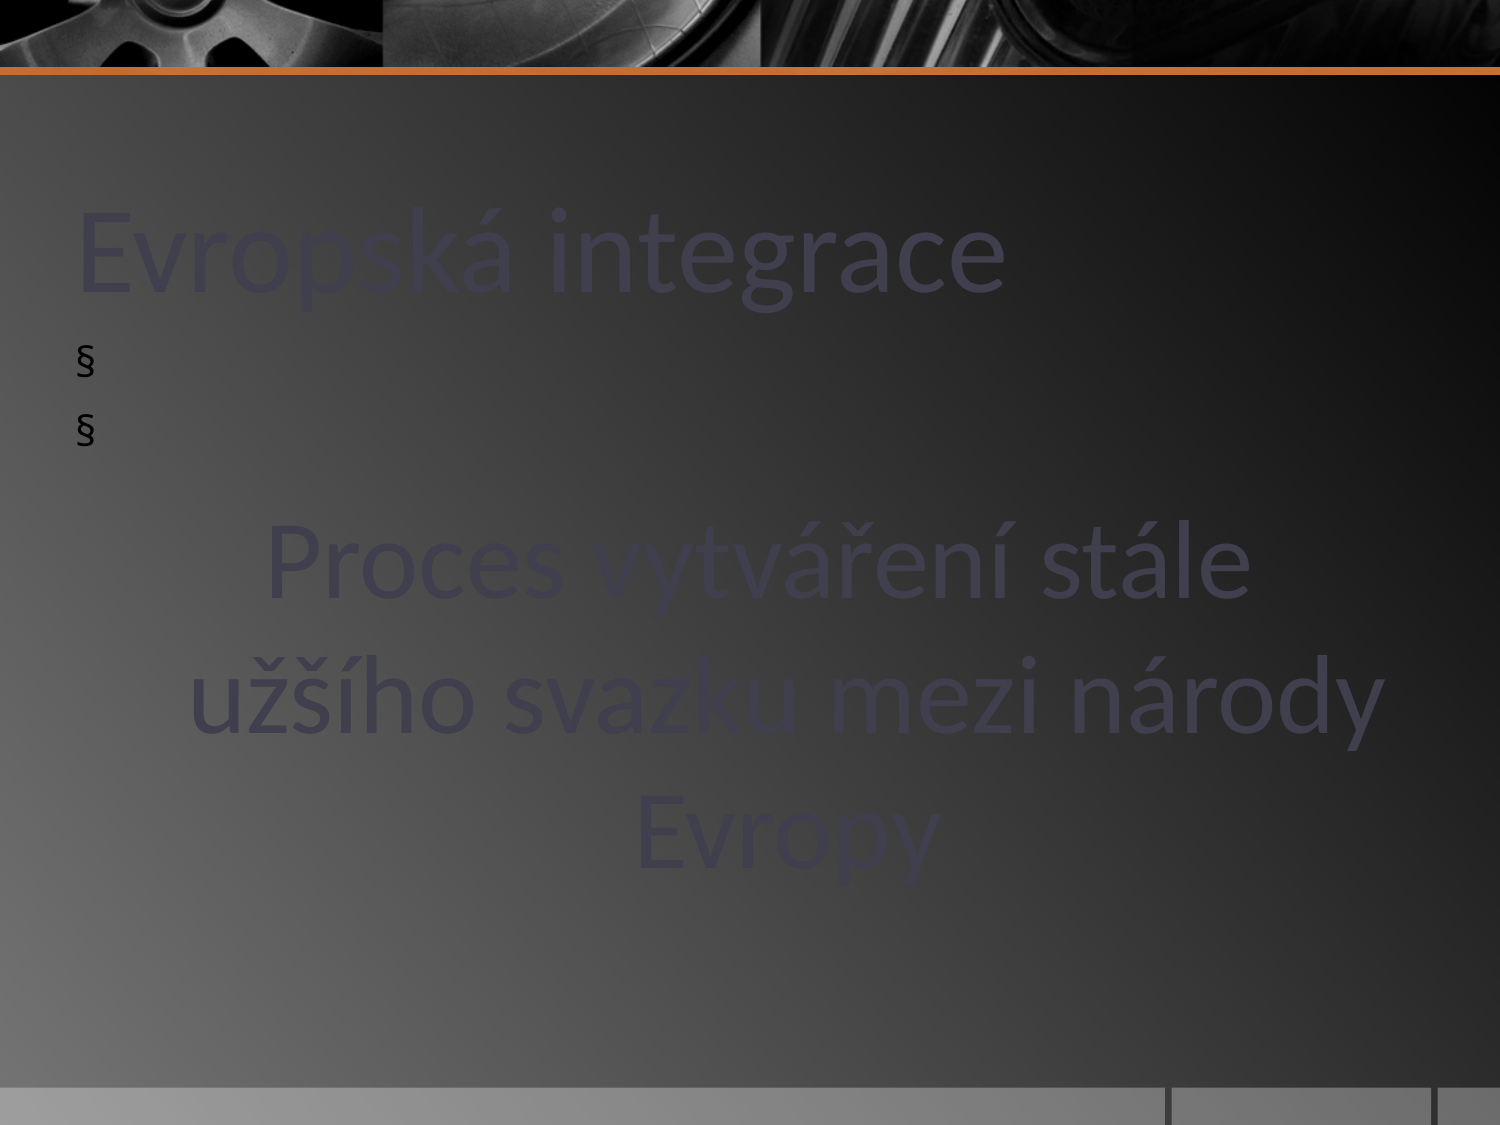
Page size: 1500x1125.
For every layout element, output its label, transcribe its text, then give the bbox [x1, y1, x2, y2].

list Proces vytváření stále užšího svazku mezi národy Evropy [75, 324, 1426, 1005]
title Evropská integrace [75, 162, 1426, 313]
